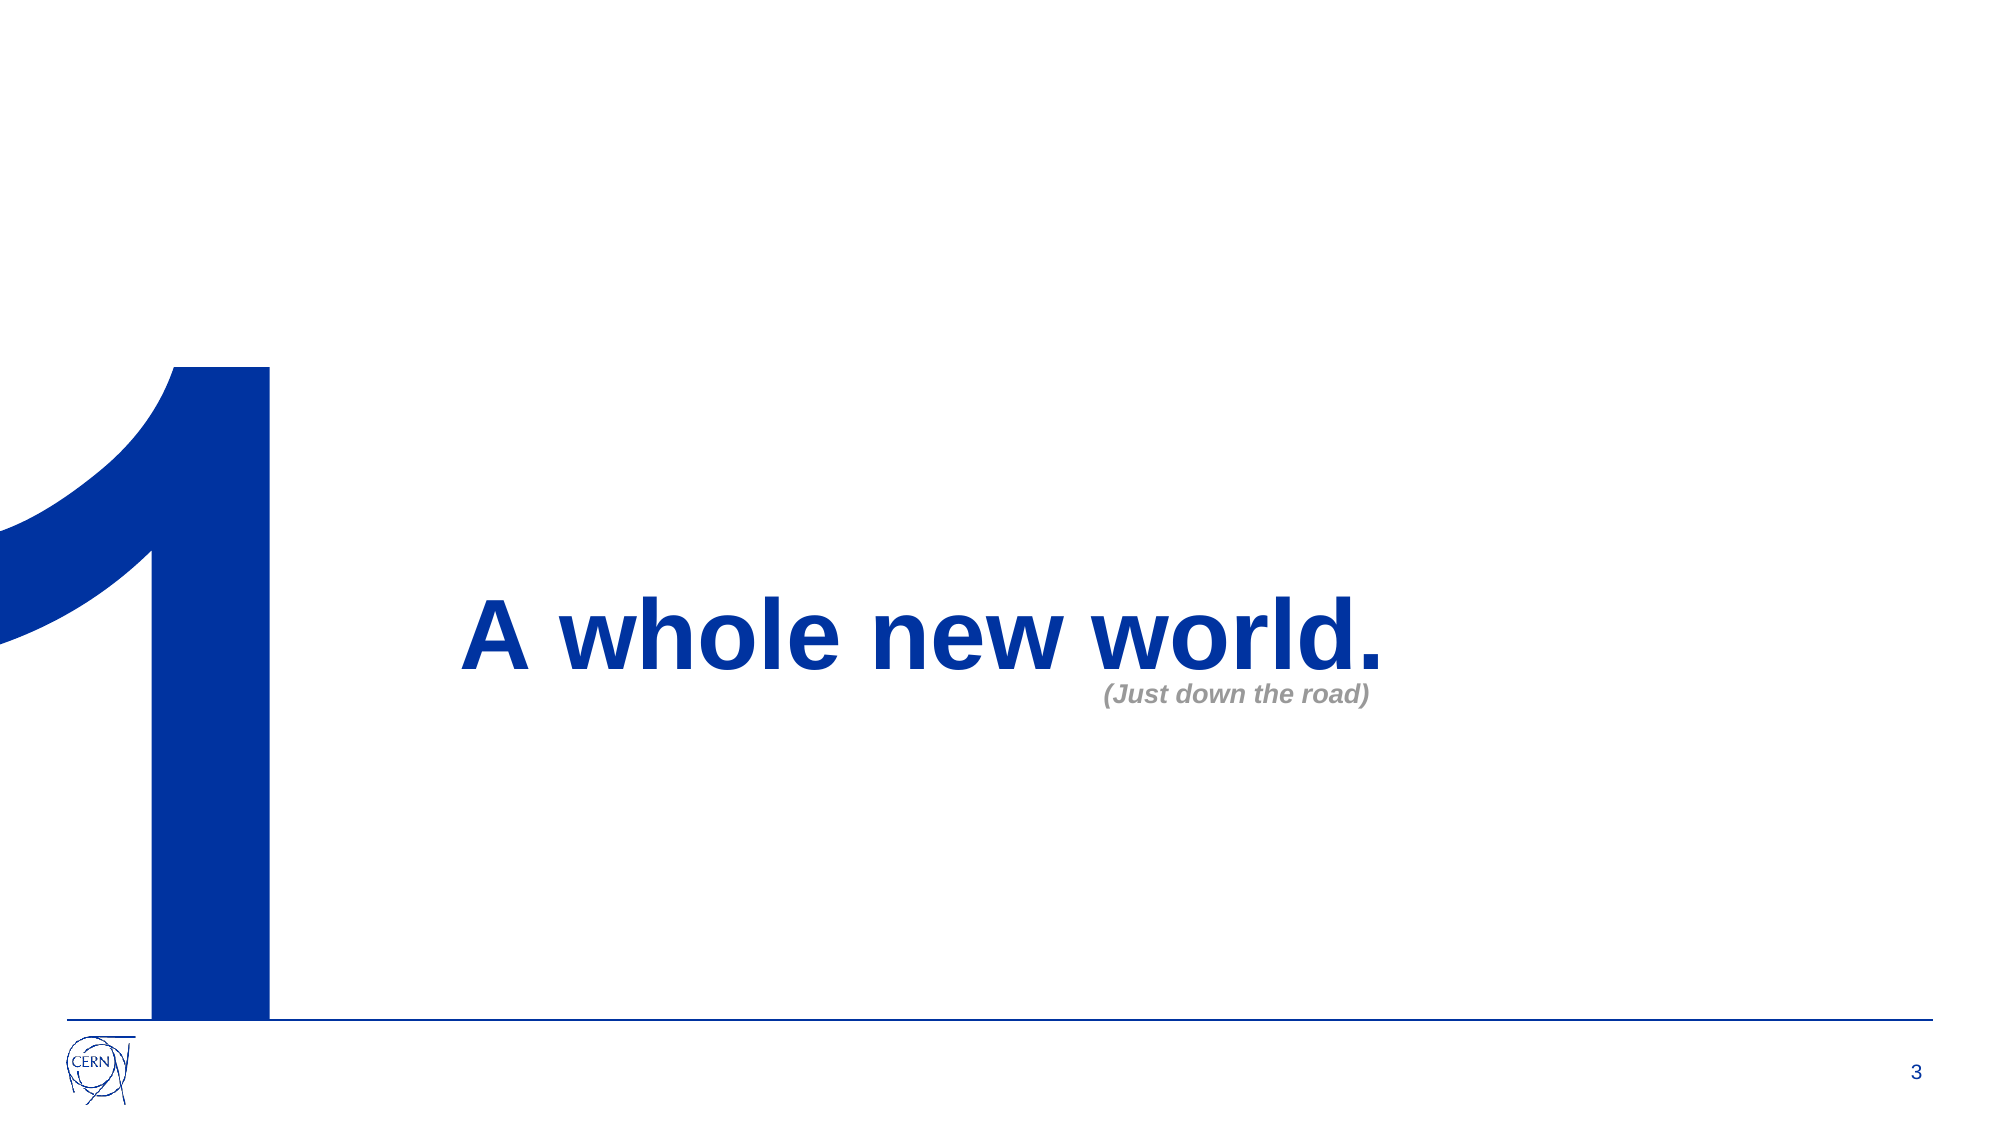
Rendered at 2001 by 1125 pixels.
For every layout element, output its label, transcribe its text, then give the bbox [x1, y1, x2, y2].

picture [66, 1036, 149, 1106]
text_box 3 [1910, 1060, 1932, 1086]
text_box A whole new world. [459, 579, 1476, 698]
text_box (Just down the road) [1103, 679, 1370, 739]
text_box [0, 367, 270, 1019]
